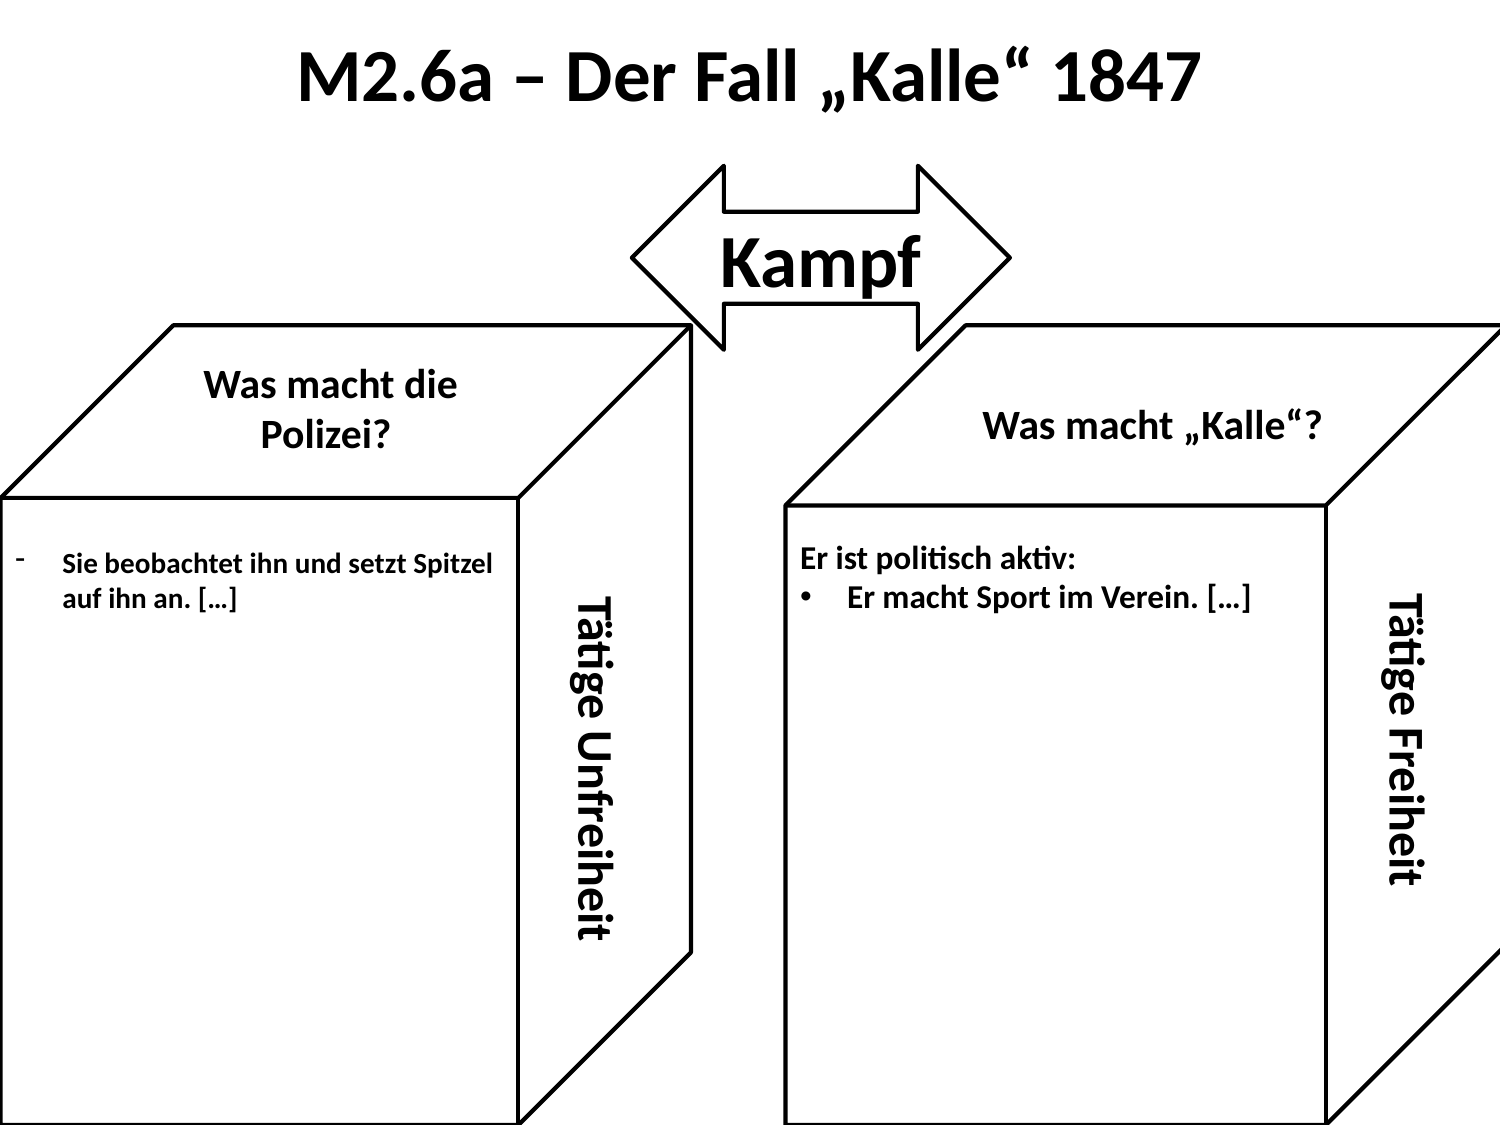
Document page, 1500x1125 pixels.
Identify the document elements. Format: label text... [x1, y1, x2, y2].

text_box Was macht die Polizei? [135, 349, 526, 465]
text_box Tätige Unfreiheit [560, 562, 636, 988]
text_box Sie beobachtet ihn und setzt Spitzel auf ihn an. […] [1, 498, 518, 1125]
text_box Kampf [631, 165, 1010, 350]
text_box M2.6a – Der Fall „Kalle“ 1847 [53, 19, 1447, 124]
text_box Er ist politisch aktiv: Er macht Sport im Verein. […] [785, 506, 1325, 1125]
text_box Tätige Freiheit [1372, 539, 1447, 942]
text_box Was macht „Kalle“? [915, 390, 1400, 456]
